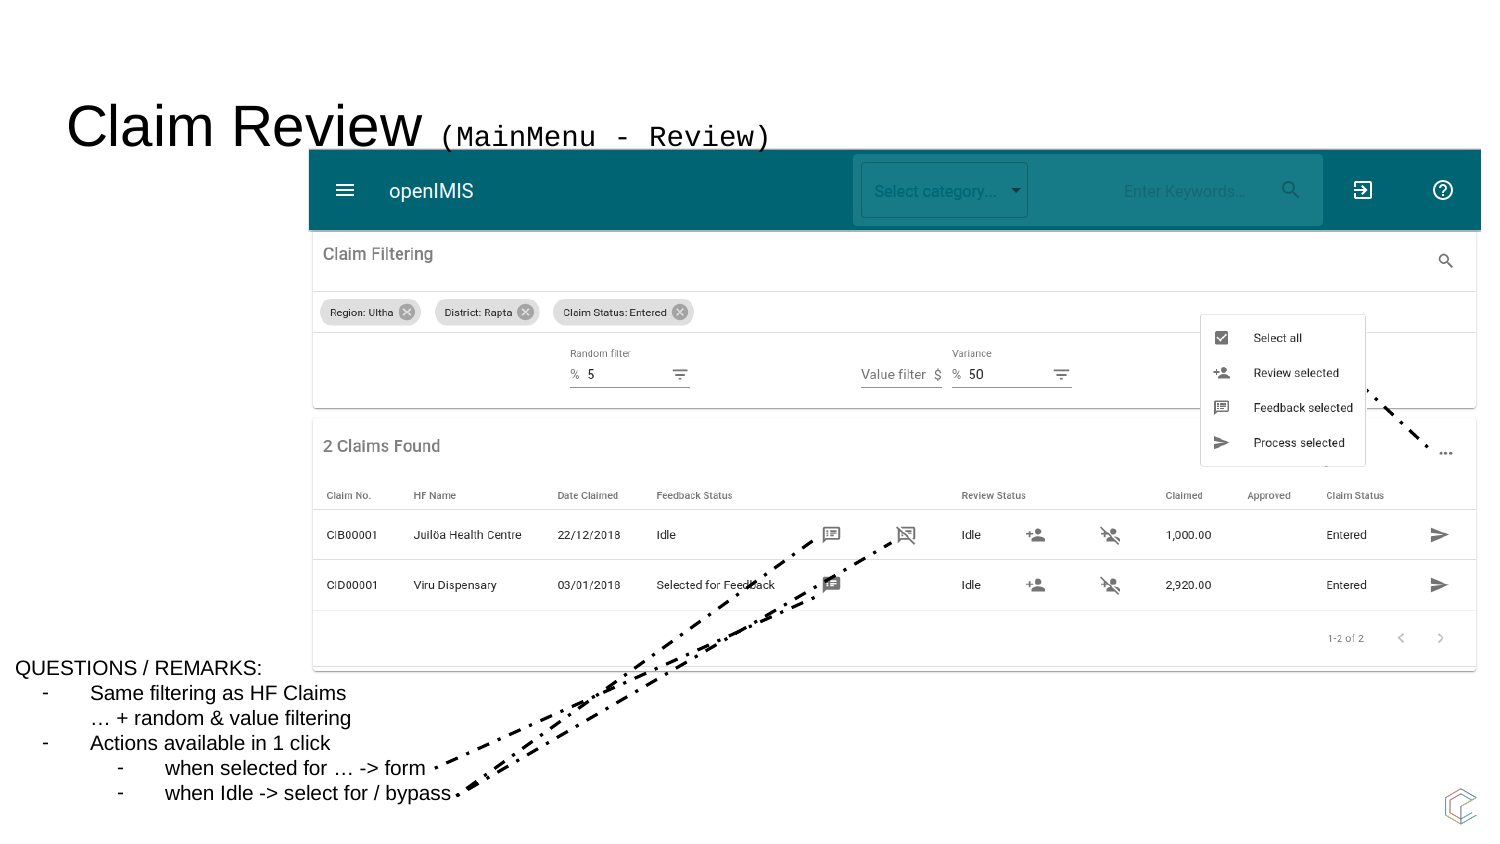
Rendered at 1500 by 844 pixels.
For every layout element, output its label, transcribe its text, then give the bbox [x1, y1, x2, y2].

text_box QUESTIONS / REMARKS: Same filtering as HF Claims … + random & value filtering Actions available in 1 click when selected for … -> form when Idle -> select for / bypass [0, 639, 500, 709]
picture [308, 148, 1481, 675]
picture [1441, 784, 1481, 829]
title Claim Review (MainMenu - Review) [51, 72, 1449, 167]
